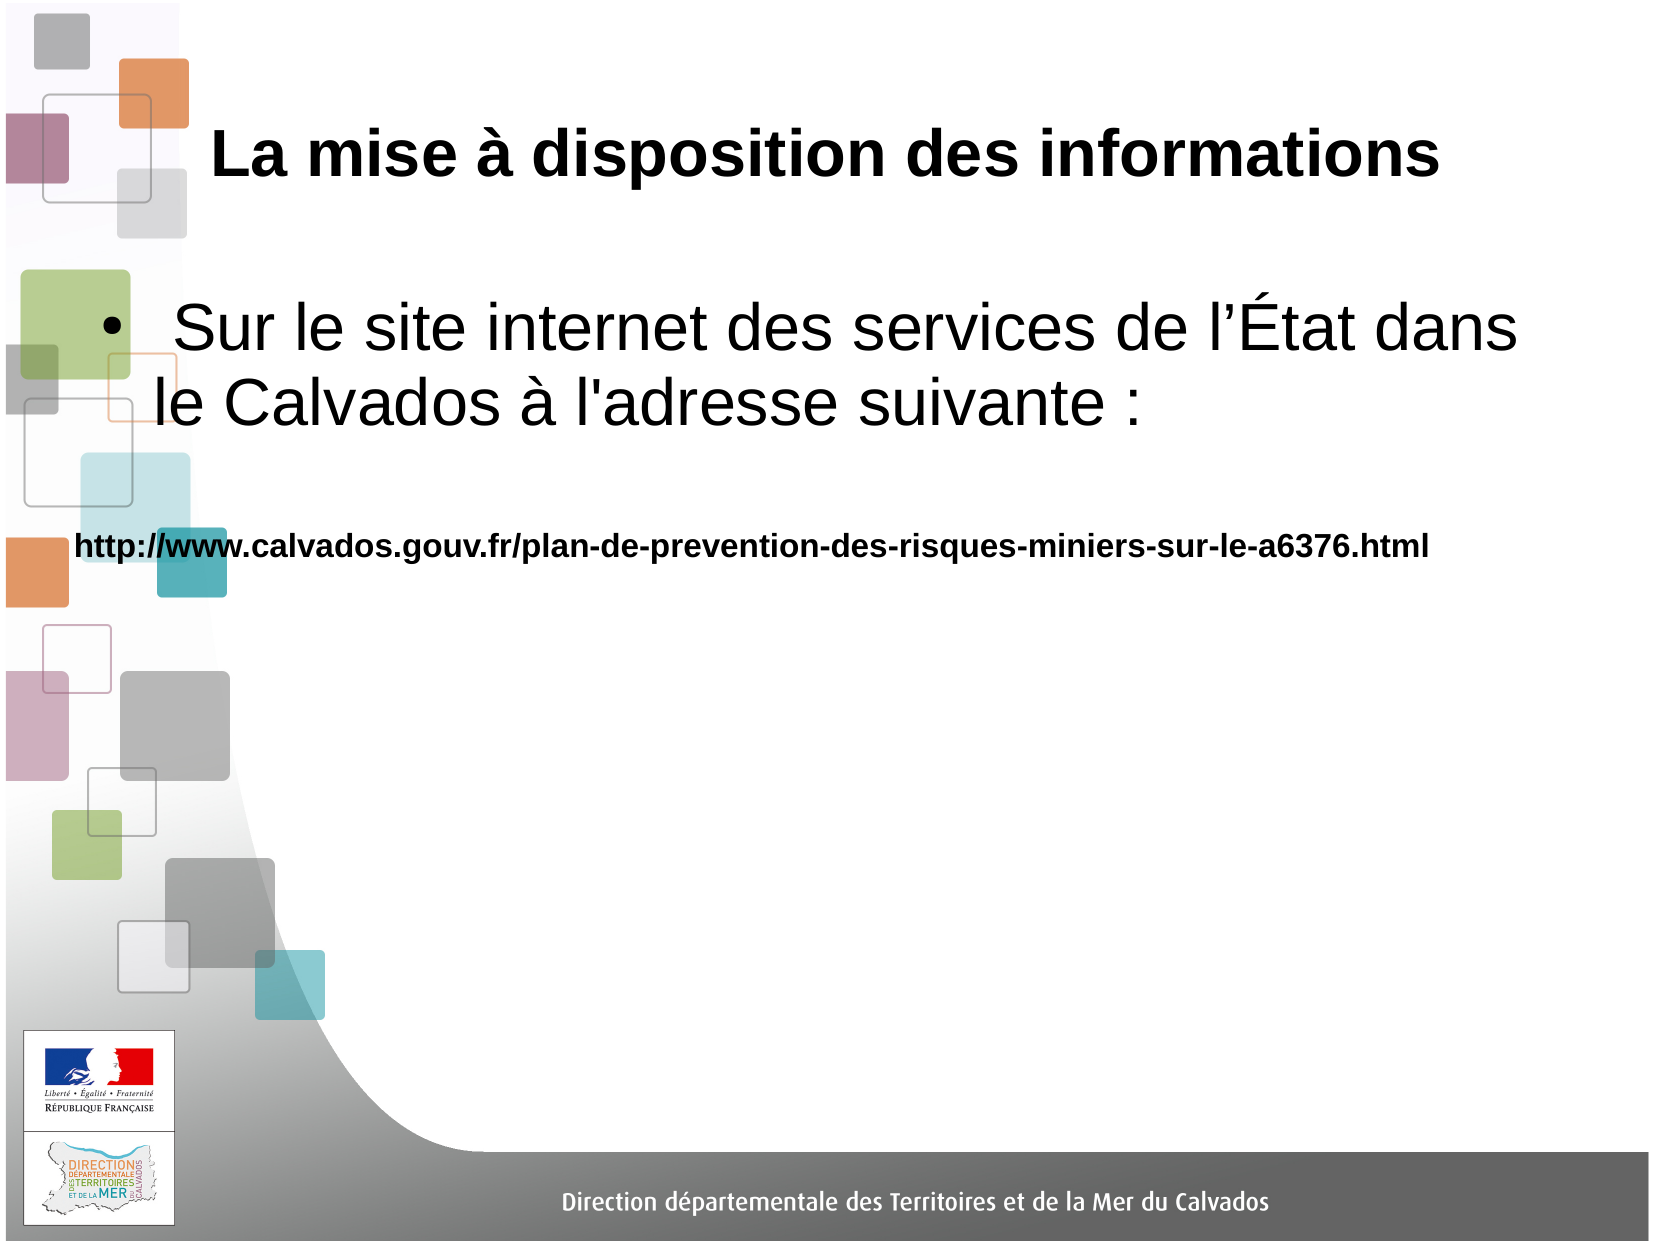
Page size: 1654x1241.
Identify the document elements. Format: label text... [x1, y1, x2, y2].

title La mise à disposition des informations [82, 49, 1571, 257]
picture [5, 3, 1654, 1241]
list Sur le site internet des services de l’État dans le Calvados à l'adresse suivante : [82, 624, 1571, 1010]
text_box http://www.calvados.gouv.fr/plan-de-prevention-des-risques-miniers-sur-le-a6376.html [59, 519, 1600, 624]
list Sur le site internet des services de l’État dans le Calvados à l'adresse suivante : [82, 290, 1571, 519]
